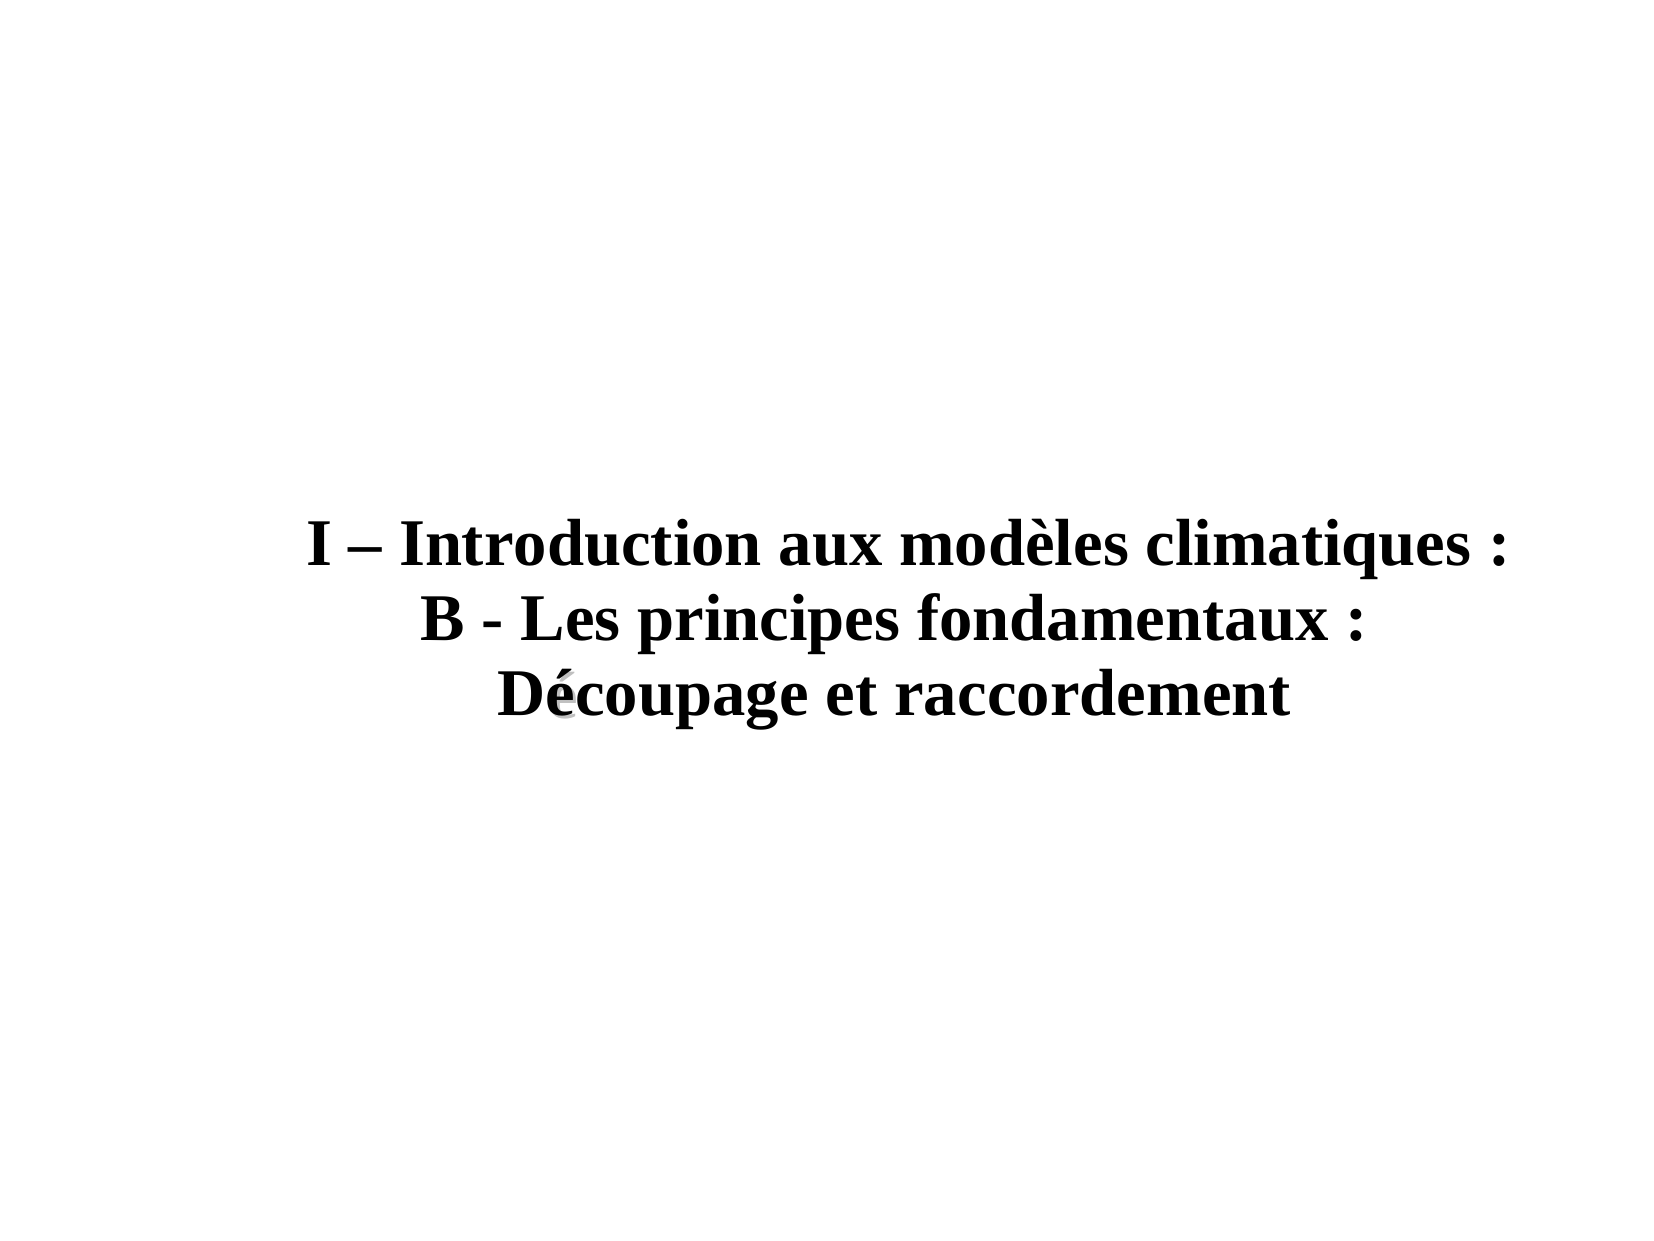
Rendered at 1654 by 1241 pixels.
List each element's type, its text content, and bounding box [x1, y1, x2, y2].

text_box I – Introduction aux modèles climatiques : B - Les principes fondamentaux : Découpage et raccordement [276, 505, 1513, 731]
